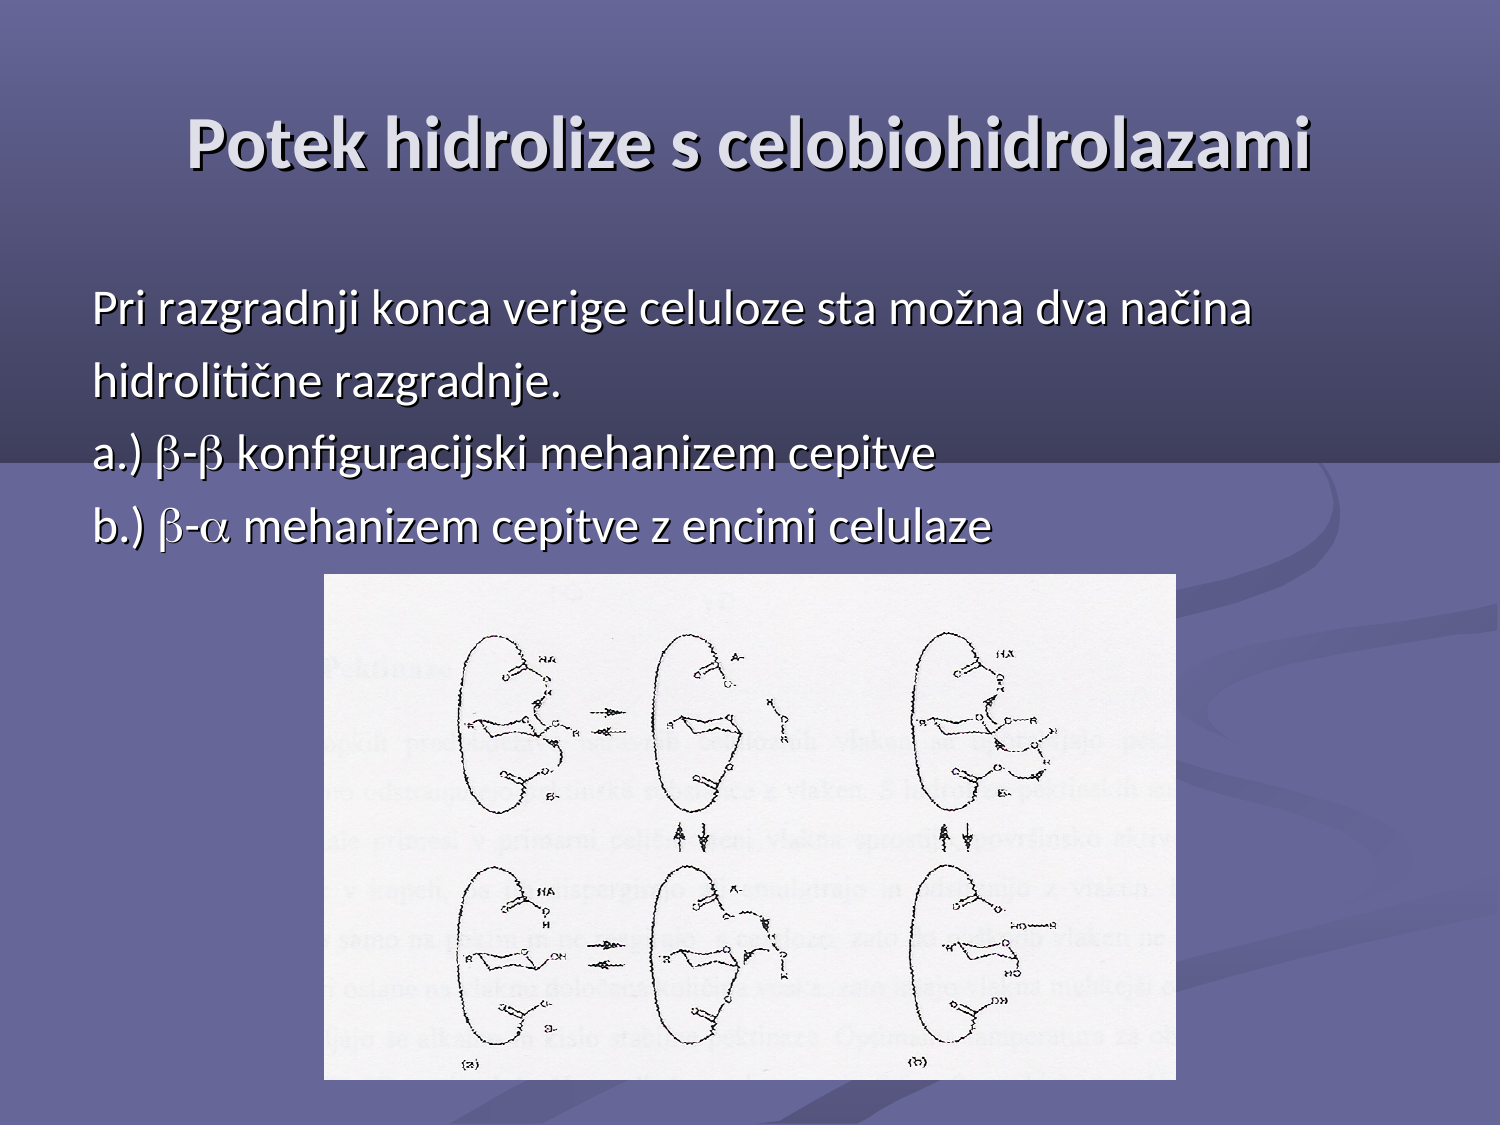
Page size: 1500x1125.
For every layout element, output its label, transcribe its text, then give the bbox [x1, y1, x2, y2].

picture [324, 574, 1176, 1080]
list Pri razgradnji konca verige celuloze sta možna dva načina hidrolitične razgradnje. a.) - konfiguracijski mehanizem cepitve b.) - mehanizem cepitve z encimi celulaze [76, 267, 1427, 943]
title Potek hidrolize s celobiohidrolazami [75, 45, 1426, 233]
